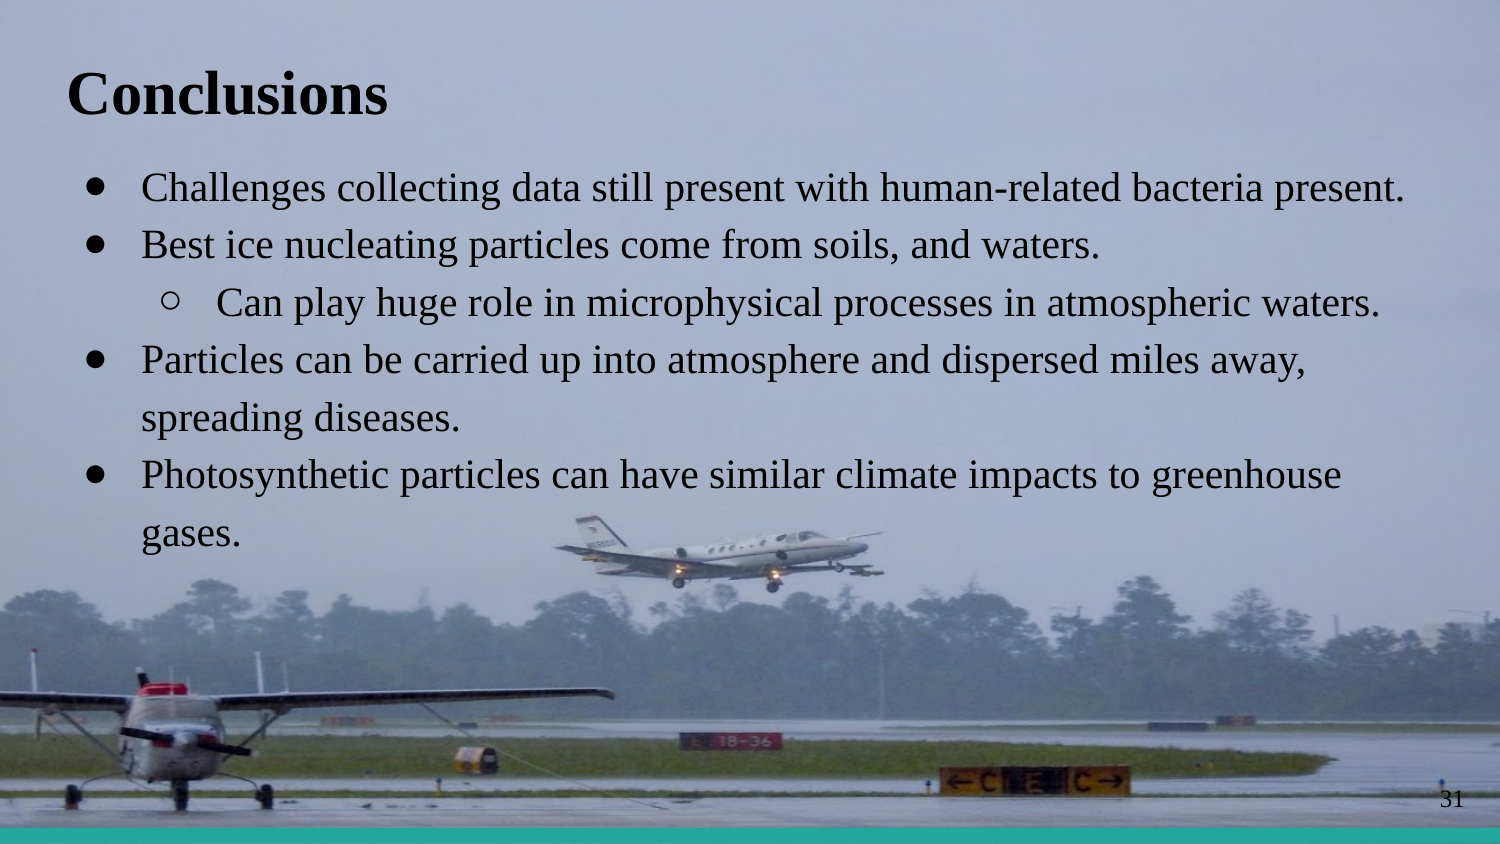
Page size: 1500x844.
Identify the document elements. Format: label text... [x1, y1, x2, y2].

slide_number <number> [1389, 764, 1480, 830]
picture [0, 0, 1500, 827]
list Challenges collecting data still present with human-related bacteria present. Best ice nucleating particles come from soils, and waters. Can play huge role in microphysical processes in atmospheric waters. Particles can be carried up into atmosphere and dispersed miles away, spreading diseases. Photosynthetic particles can have similar climate impacts to greenhouse gases. [51, 137, 1449, 695]
title Conclusions [51, 36, 1449, 137]
